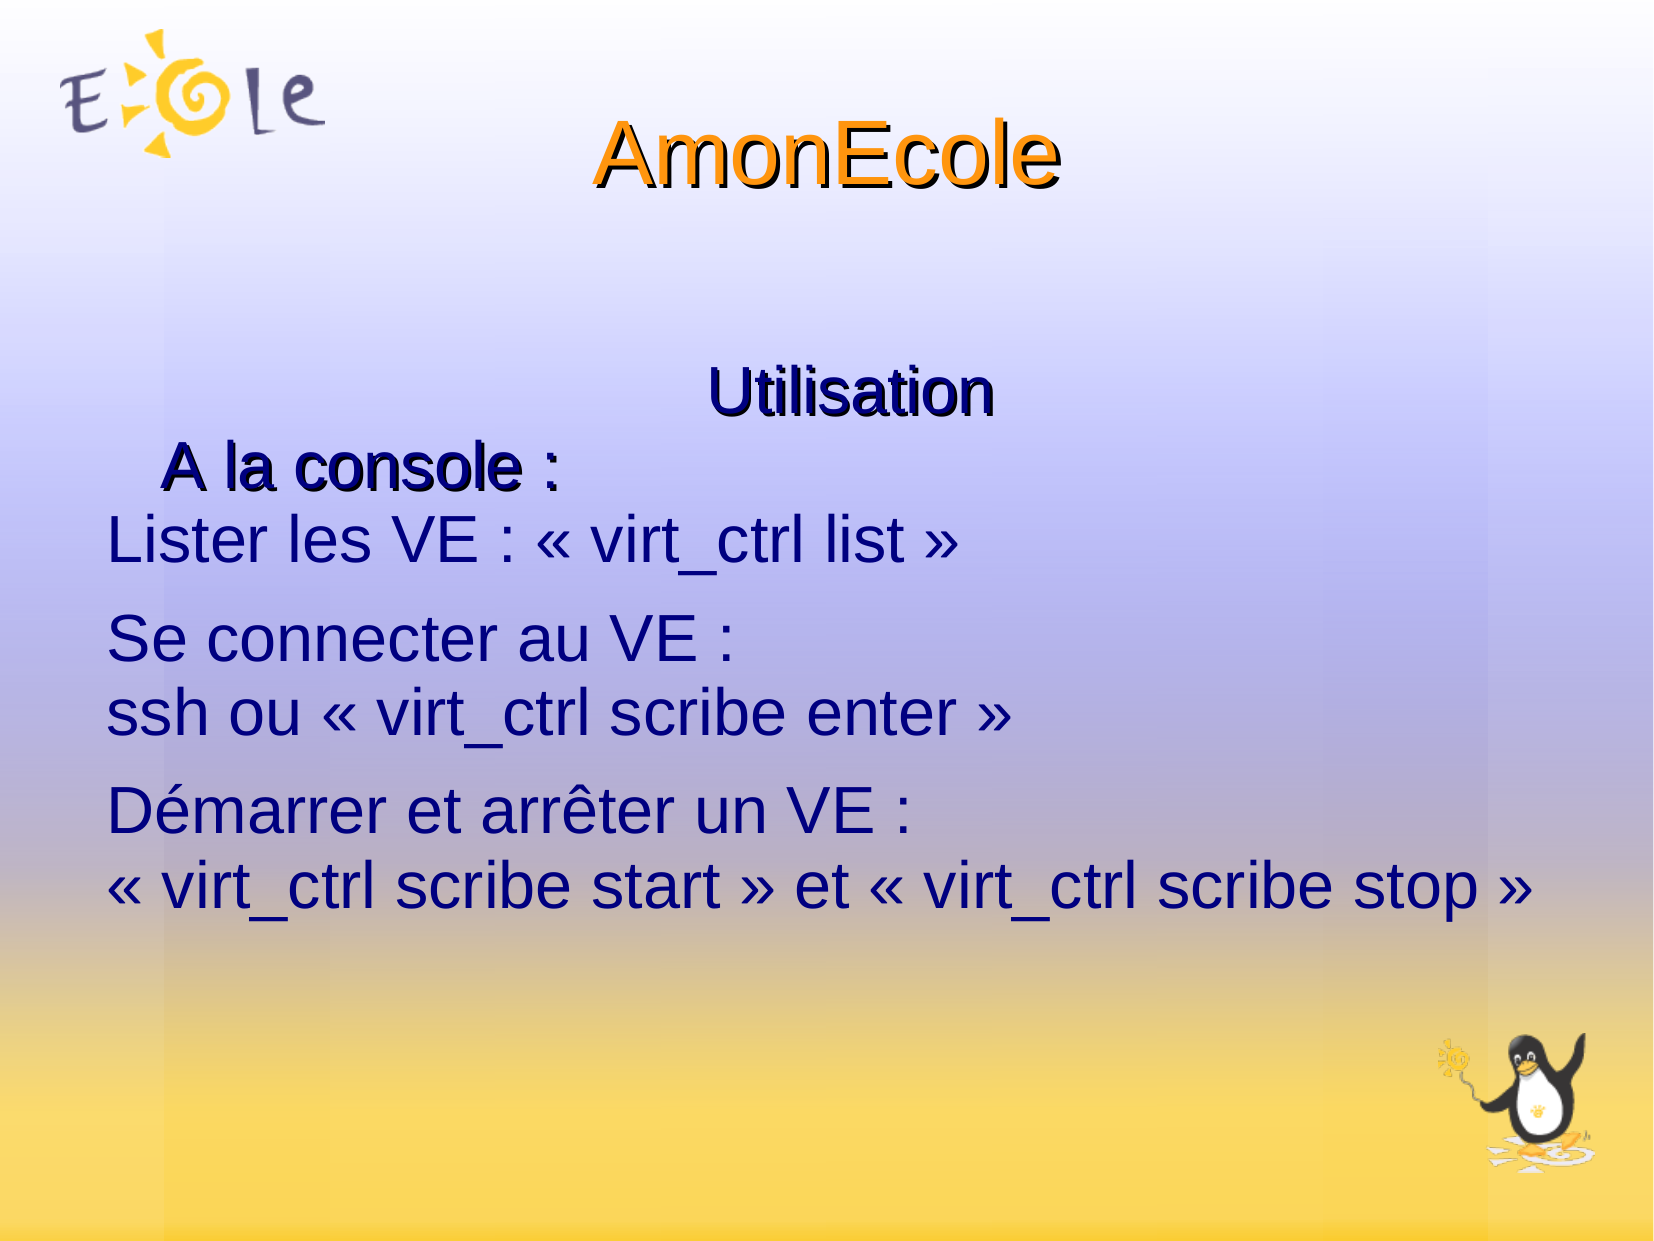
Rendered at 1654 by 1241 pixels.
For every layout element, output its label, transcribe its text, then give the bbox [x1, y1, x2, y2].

title AmonEcole [82, 49, 1571, 257]
text_box Utilisation A la console : Lister les VE : « virt_ctrl list » Se connecter au VE : ssh ou « virt_ctrl scribe enter » Démarrer et arrêter un VE : « virt_ctrl scribe start » et « virt_ctrl scribe stop » [106, 320, 1595, 1105]
picture [0, 0, 1654, 1241]
